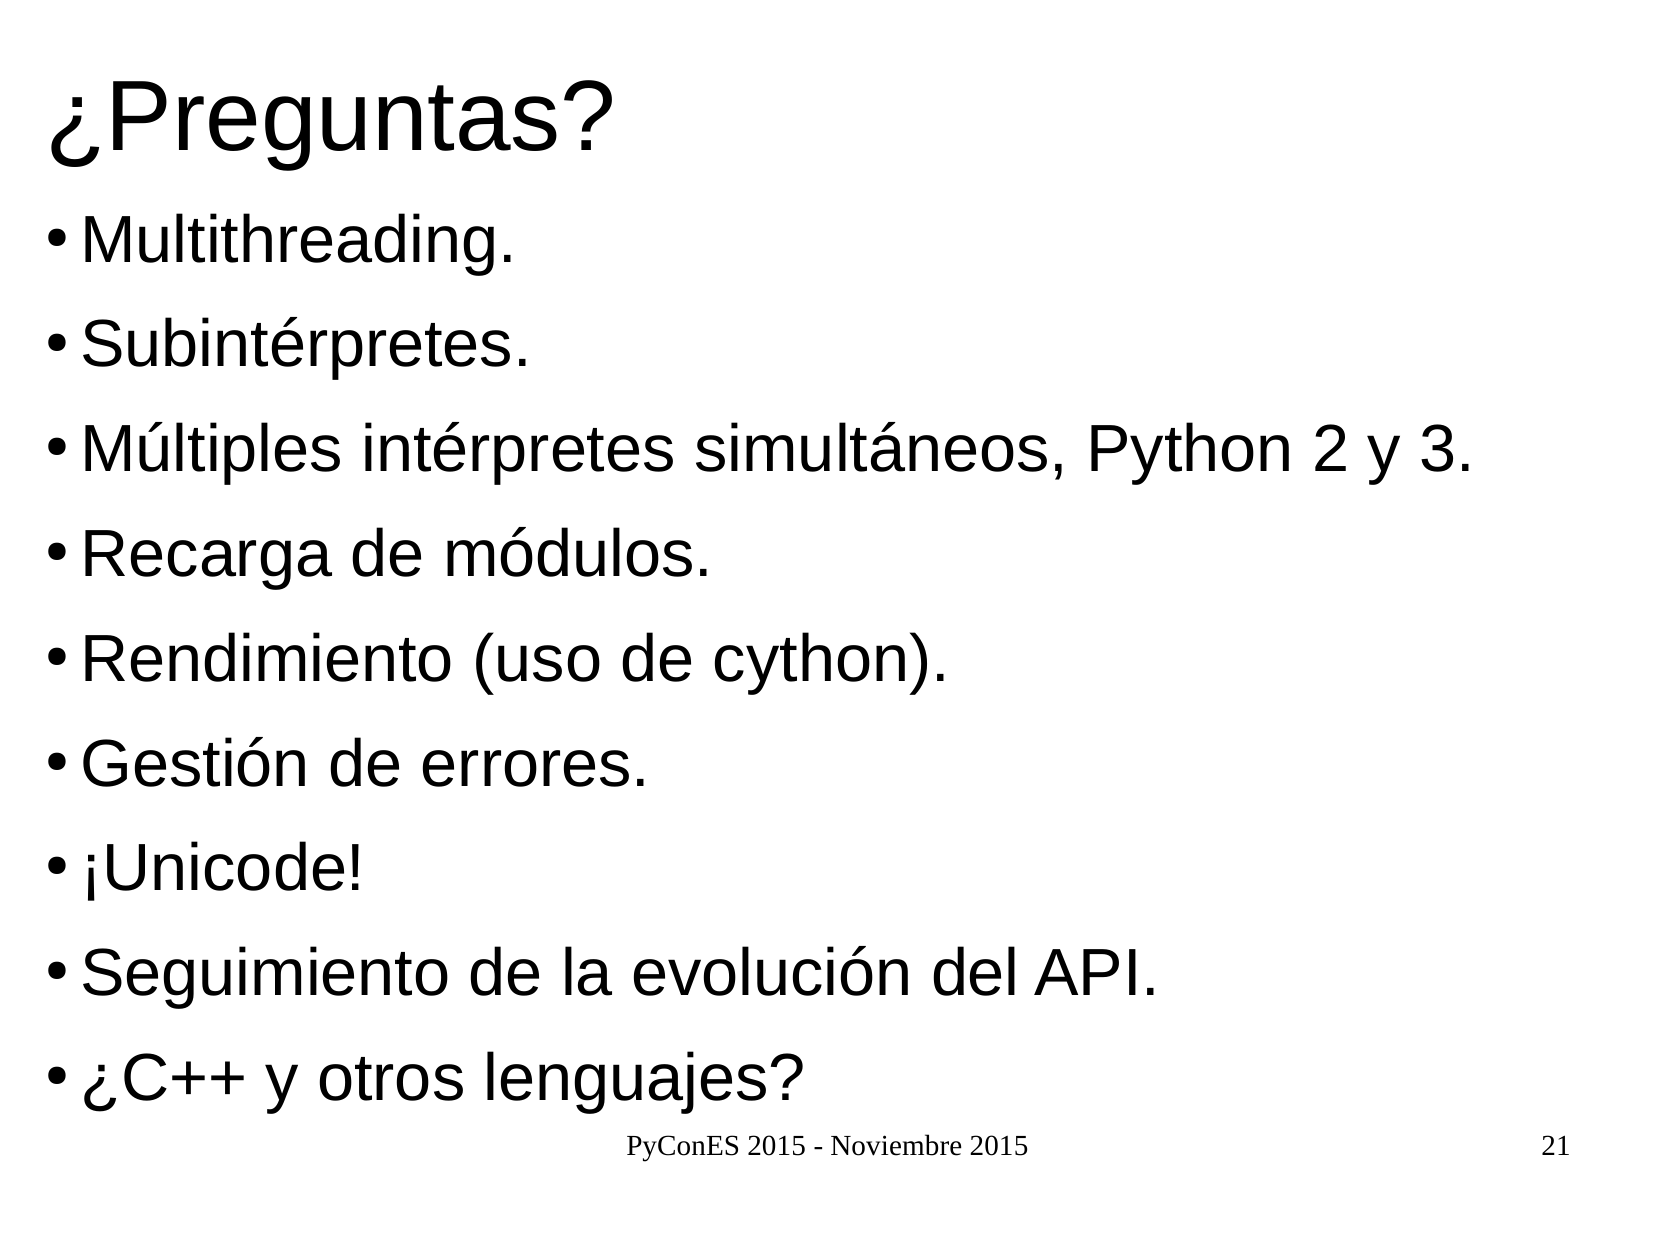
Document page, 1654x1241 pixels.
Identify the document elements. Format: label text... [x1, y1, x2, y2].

subtitle ¿Preguntas? Multithreading. Subintérpretes. Múltiples intérpretes simultáneos, Python 2 y 3. Recarga de módulos. Rendimiento (uso de cython). Gestión de errores. ¡Unicode! Seguimiento de la evolución del API. ¿C++ y otros lenguajes? [45, 60, 1606, 1115]
